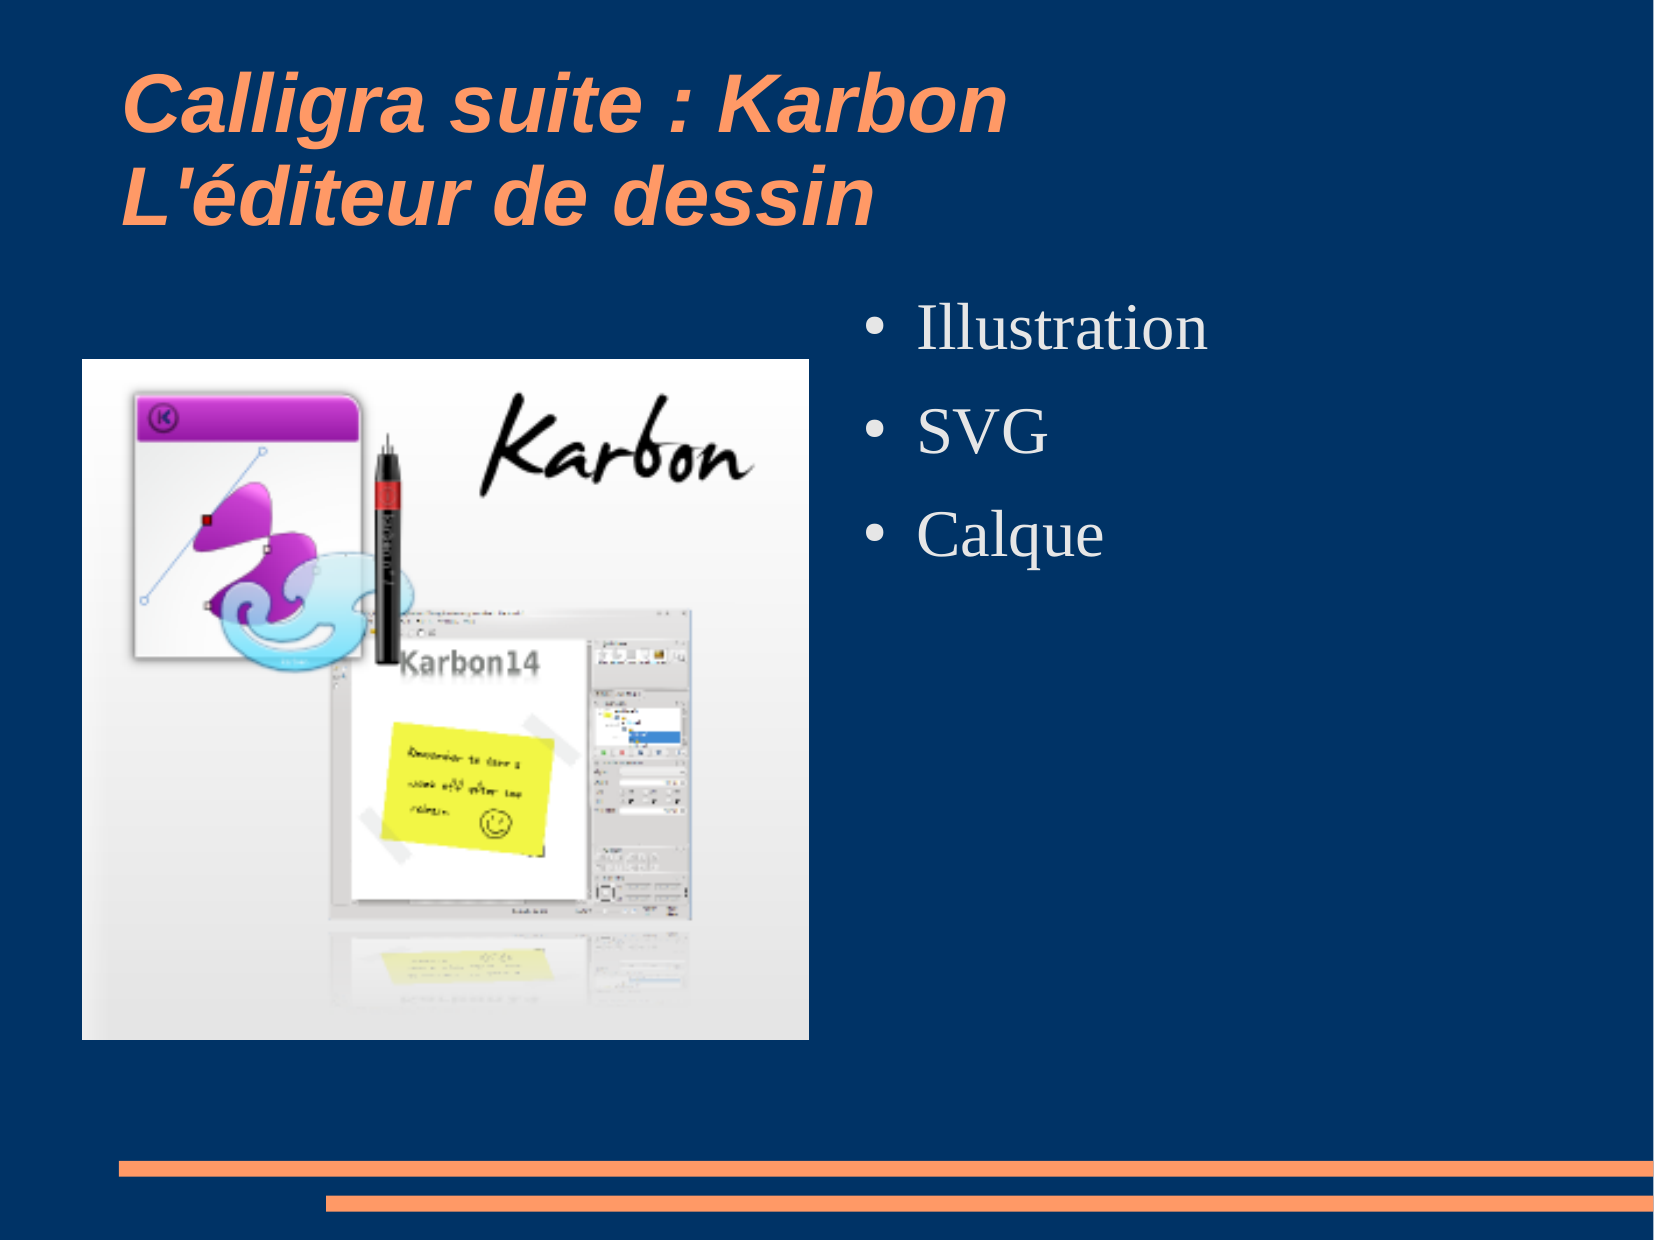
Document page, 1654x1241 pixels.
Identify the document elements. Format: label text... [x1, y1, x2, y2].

title Calligra suite : Karbon L'éditeur de dessin [121, 46, 1534, 254]
list Illustration SVG Calque [845, 290, 1572, 1109]
picture [82, 359, 809, 1040]
